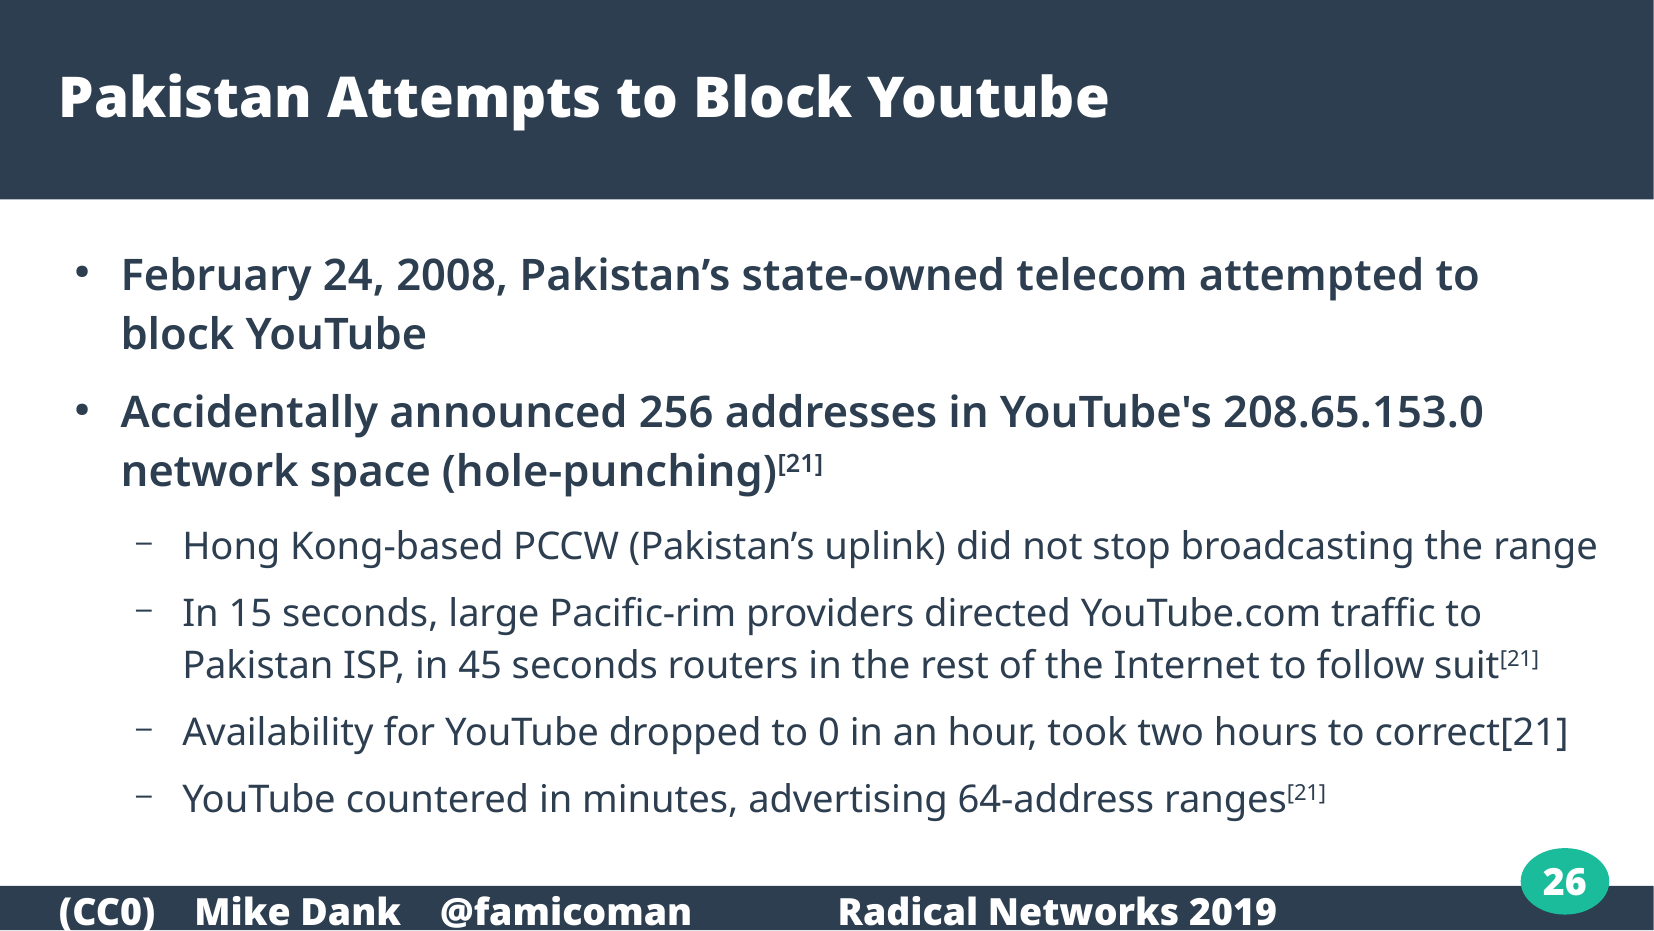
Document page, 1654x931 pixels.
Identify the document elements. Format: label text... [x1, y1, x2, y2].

title Pakistan Attempts to Block Youtube [59, 37, 1595, 155]
list February 24, 2008, Pakistan’s state-owned telecom attempted to block YouTube Accidentally announced 256 addresses in YouTube's 208.65.153.0 network space (hole-punching)[21] Hong Kong-based PCCW (Pakistan’s uplink) did not stop broadcasting the range In 15 seconds, large Pacific-rim providers directed YouTube.com traffic to Pakistan ISP, in 45 seconds routers in the rest of the Internet to follow suit[21] Availability for YouTube dropped to 0 in an hour, took two hours to correct[21] YouTube countered in minutes, advertising 64-address ranges[21] [59, 243, 1606, 864]
